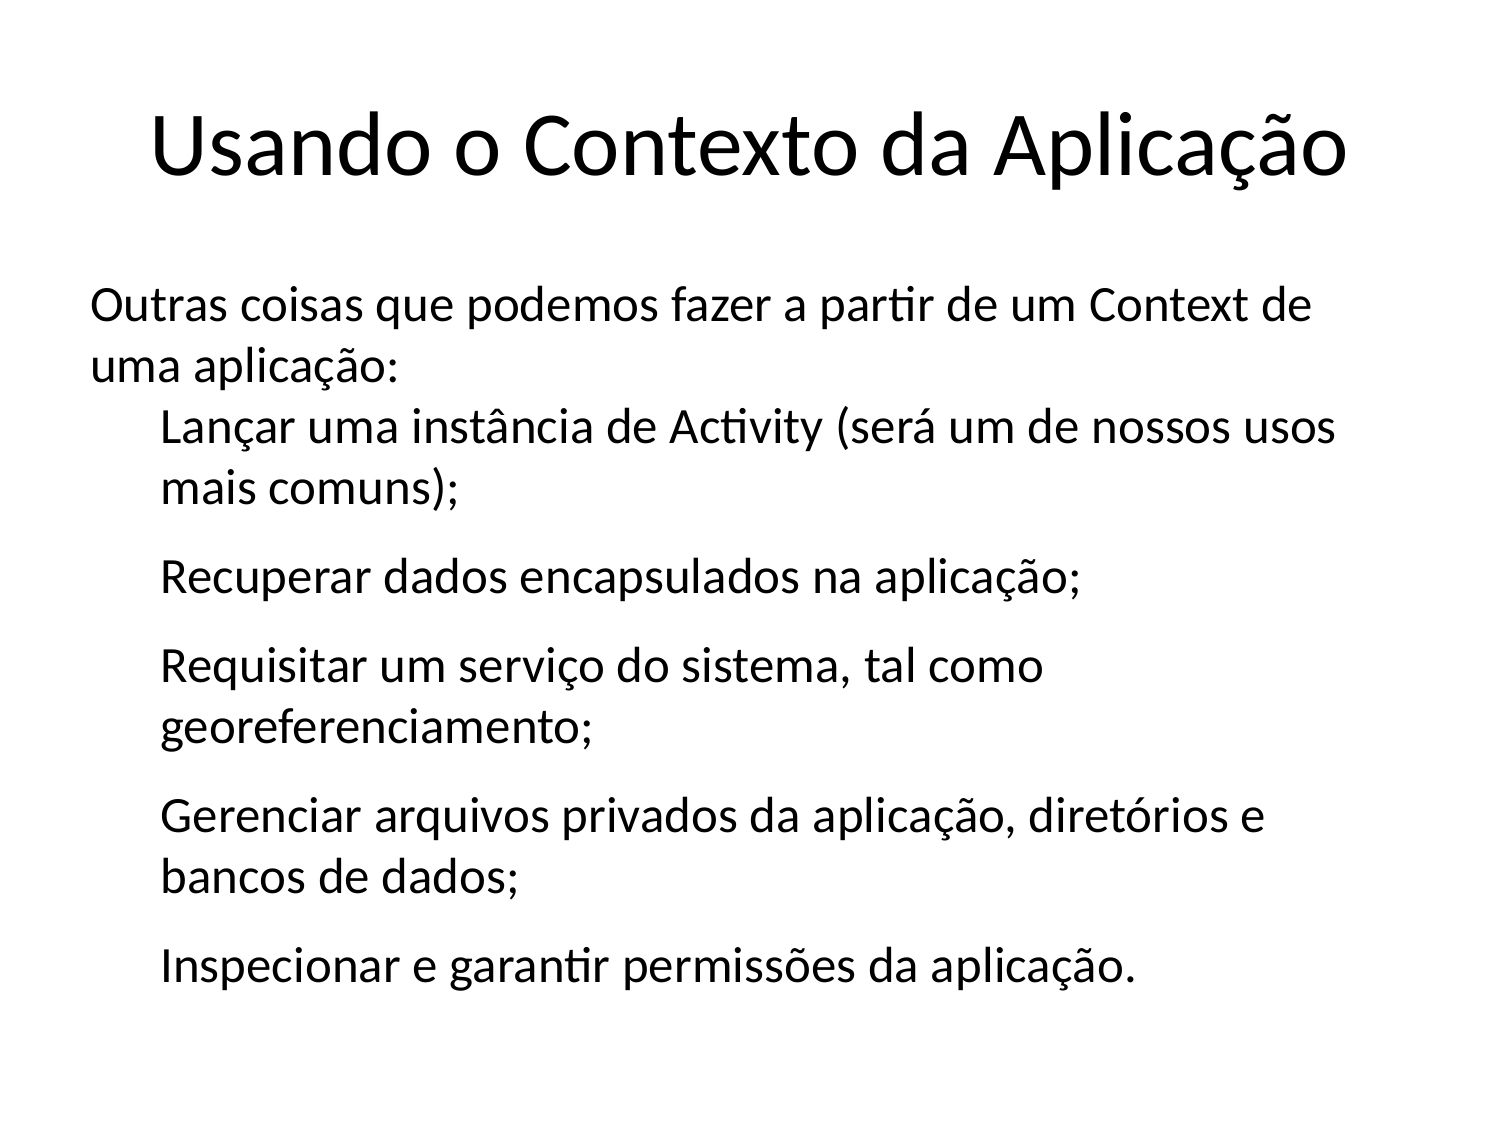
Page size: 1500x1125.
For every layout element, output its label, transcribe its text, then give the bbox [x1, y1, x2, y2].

title Usando o Contexto da Aplicação [75, 45, 1425, 233]
list Outras coisas que podemos fazer a partir de um Context de uma aplicação: Lançar uma instância de Activity (será um de nossos usos mais comuns); Recuperar dados encapsulados na aplicação; Requisitar um serviço do sistema, tal como georeferenciamento; Gerenciar arquivos privados da aplicação, diretórios e bancos de dados; Inspecionar e garantir permissões da aplicação. [75, 262, 1425, 1005]
